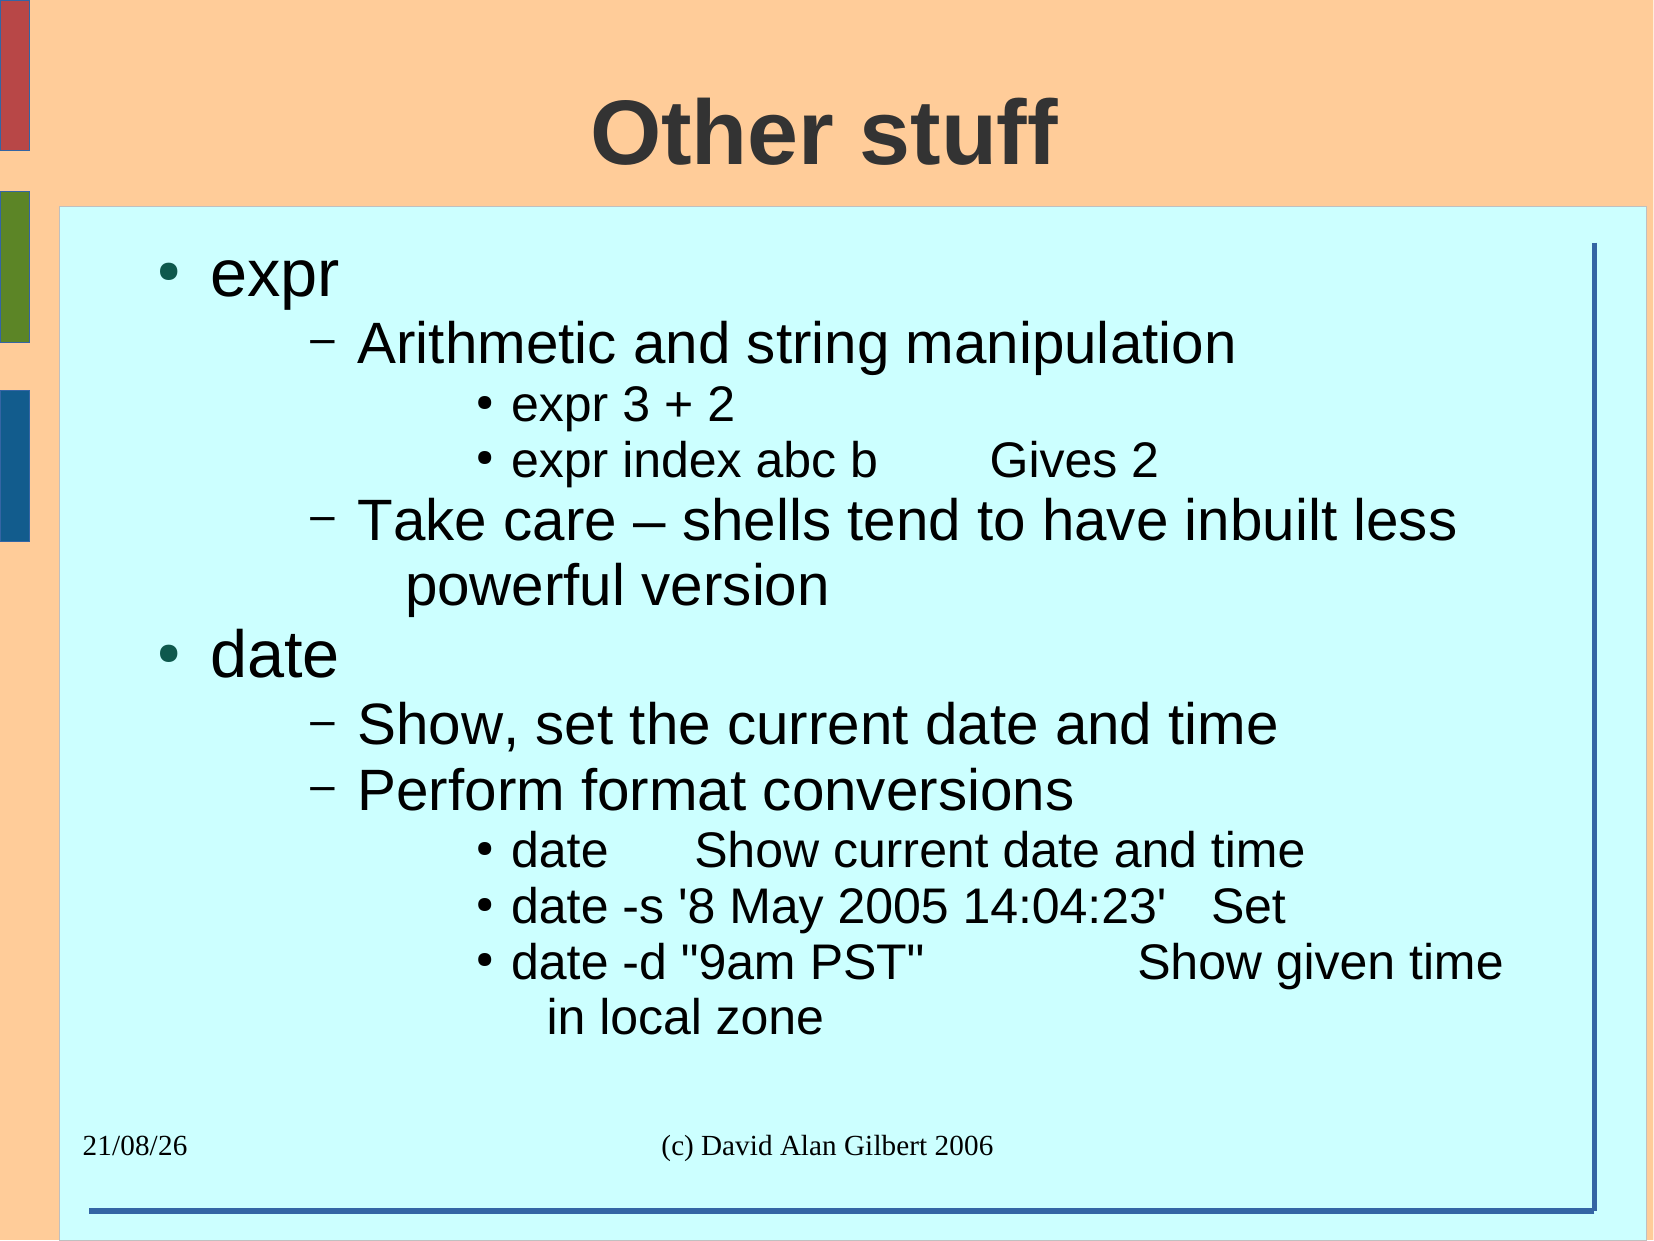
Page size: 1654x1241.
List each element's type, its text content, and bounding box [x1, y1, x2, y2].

title Other stuff [118, 29, 1531, 237]
list expr Arithmetic and string manipulation expr 3 + 2 expr index abc b Gives 2 Take care – shells tend to have inbuilt less powerful version date Show, set the current date and time Perform format conversions date Show current date and time date -s '8 May 2005 14:04:23' Set date -d "9am PST" Show given time in local zone [121, 236, 1534, 1127]
